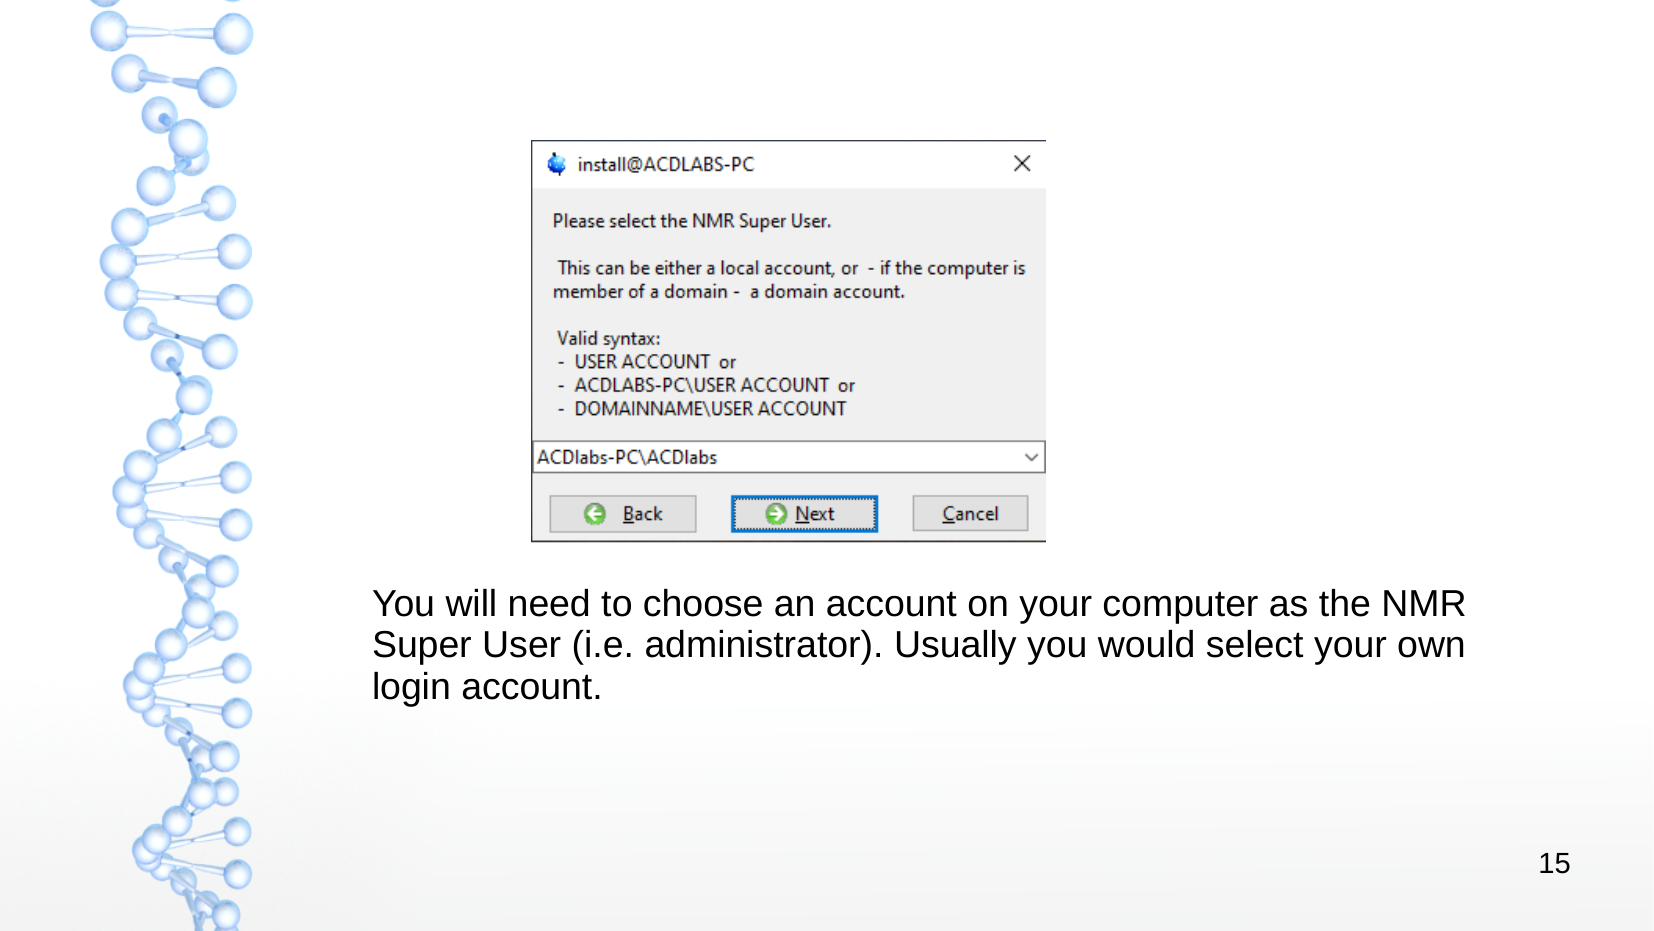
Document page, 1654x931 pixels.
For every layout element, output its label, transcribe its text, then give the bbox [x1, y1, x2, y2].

text_box You will need to choose an account on your computer as the NMR Super User (i.e. administrator). Usually you would select your own login account. [357, 574, 1492, 716]
picture [0, 0, 1654, 931]
